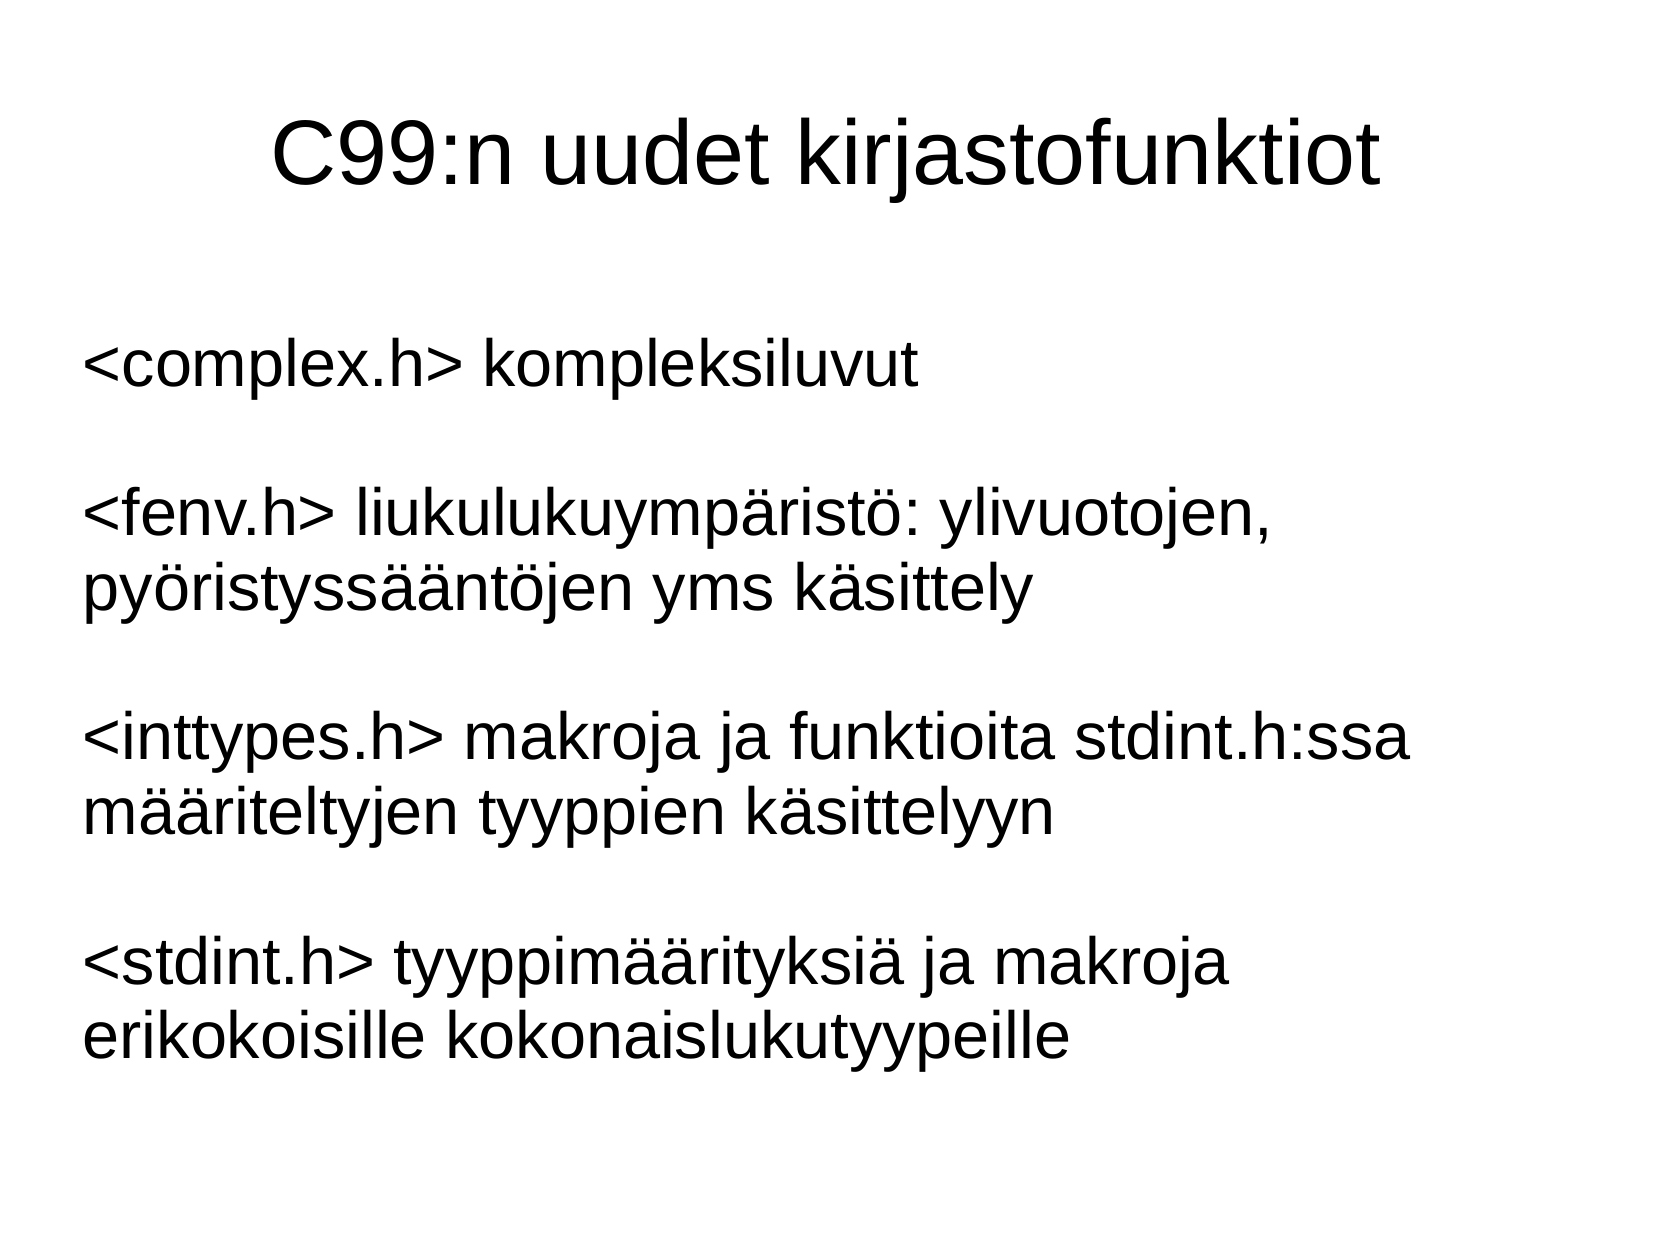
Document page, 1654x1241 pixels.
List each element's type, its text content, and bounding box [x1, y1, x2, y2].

subtitle <complex.h> kompleksiluvut <fenv.h> liukulukuympäristö: ylivuotojen, pyöristyssääntöjen yms käsittely <inttypes.h> makroja ja funktioita stdint.h:ssa määriteltyjen tyyppien käsittelyyn <stdint.h> tyyppimäärityksiä ja makroja erikokoisille kokonaislukutyypeille [82, 297, 1571, 1102]
title C99:n uudet kirjastofunktiot [82, 56, 1571, 250]
